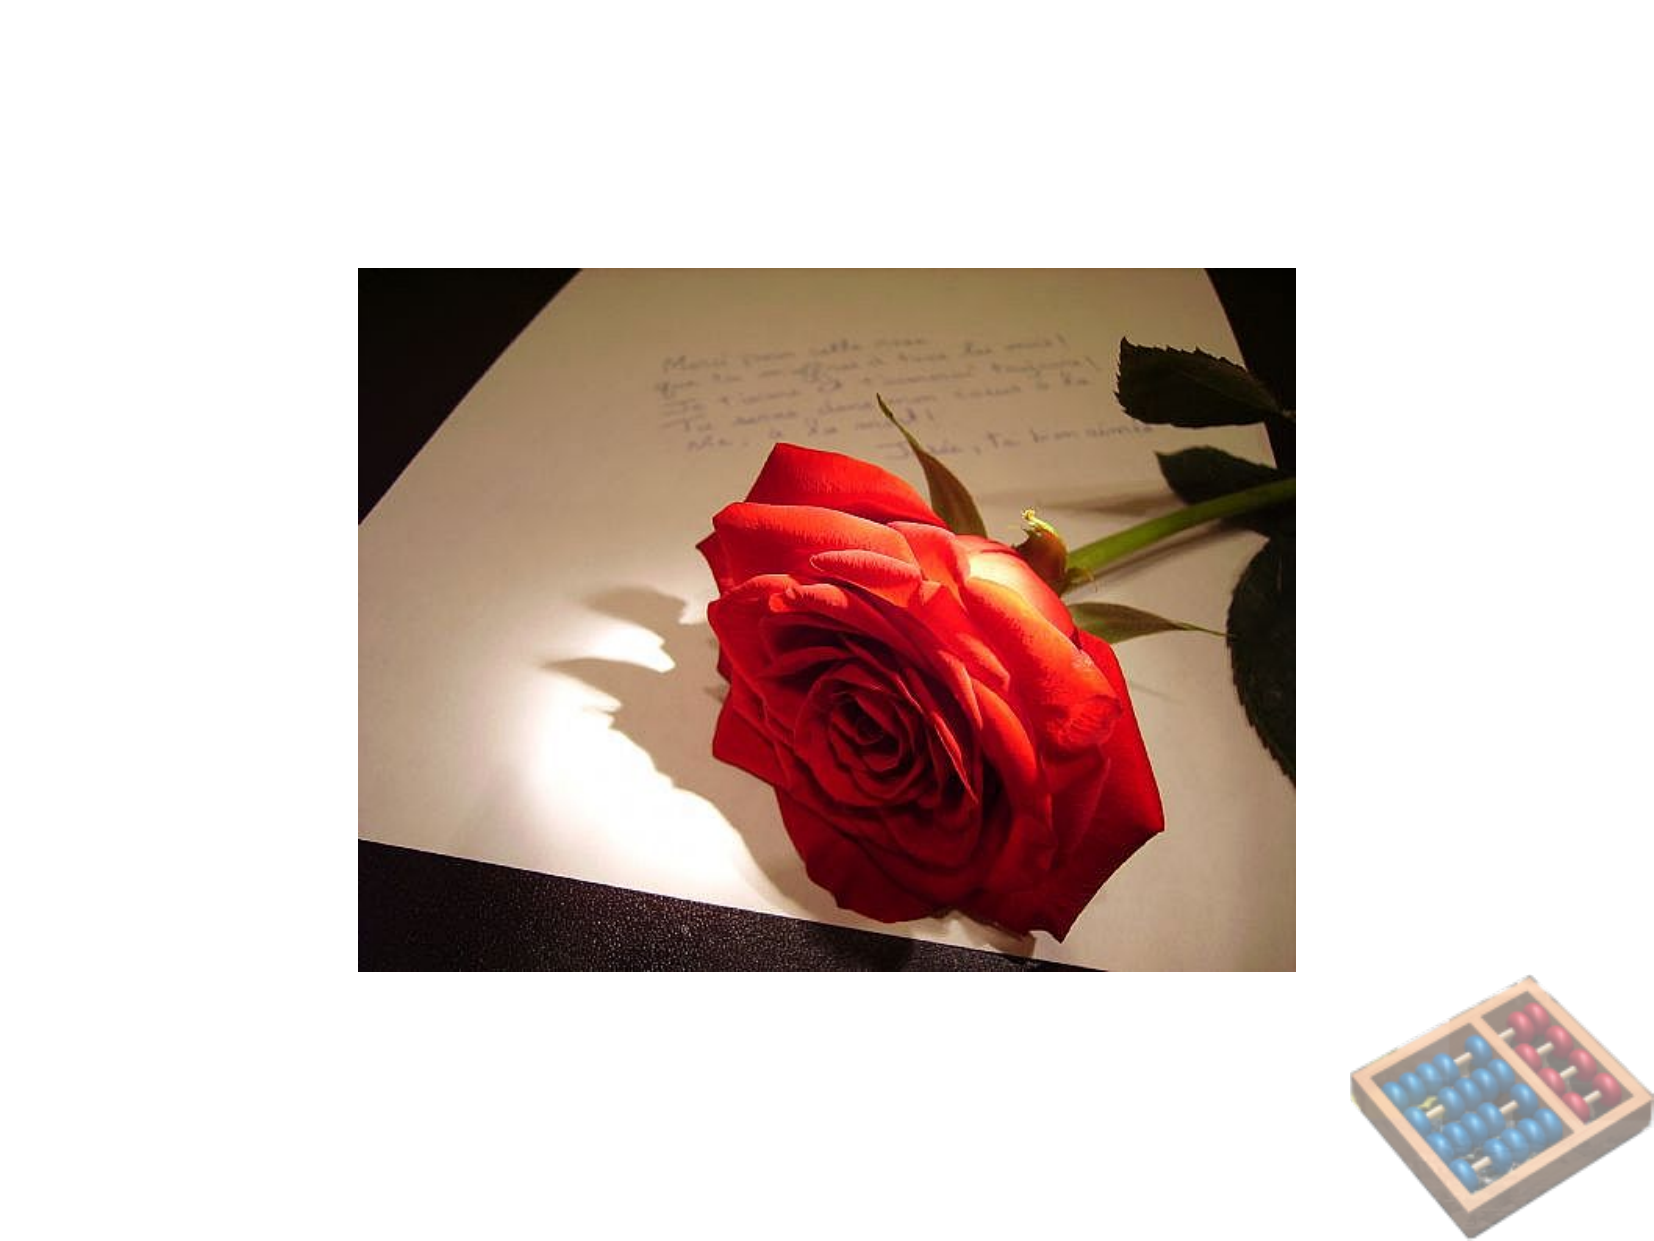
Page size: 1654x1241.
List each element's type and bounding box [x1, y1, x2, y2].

picture [358, 268, 1296, 972]
